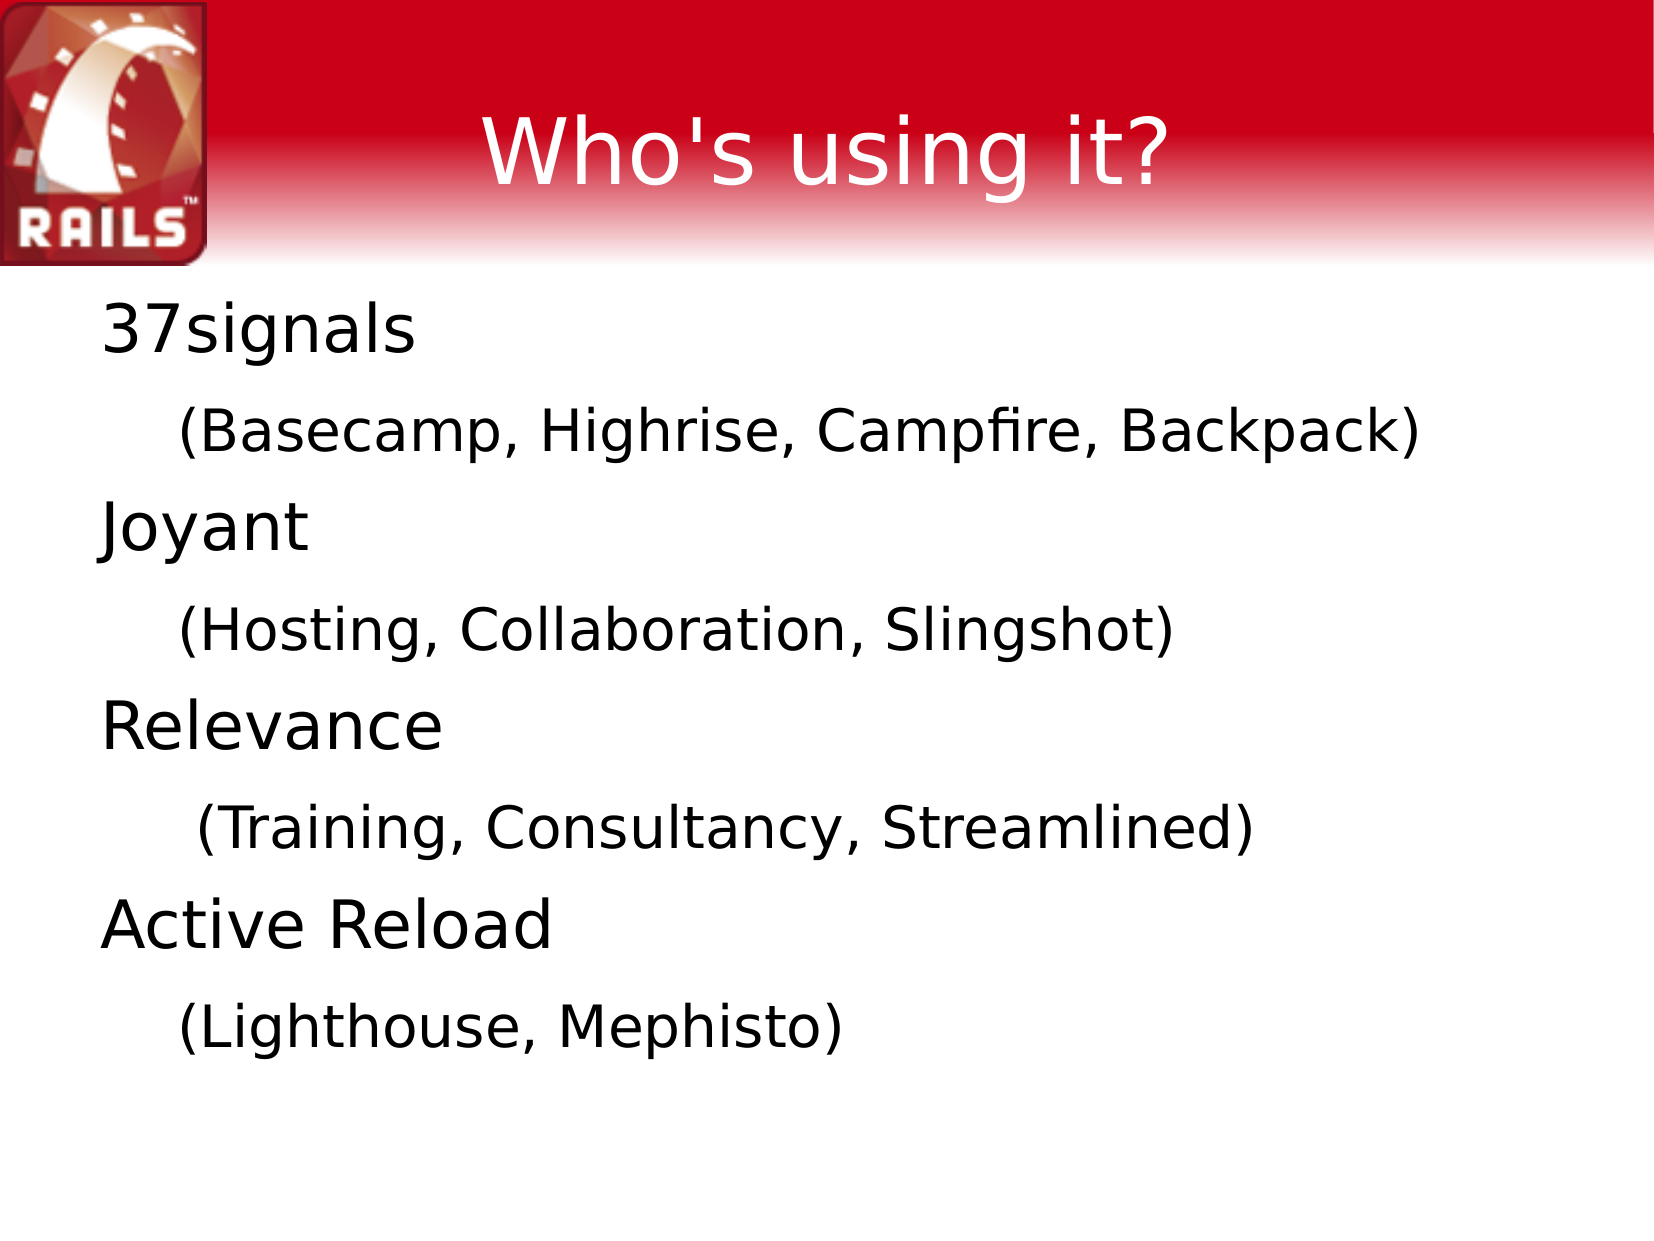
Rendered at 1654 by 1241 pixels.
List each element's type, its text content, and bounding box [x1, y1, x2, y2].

list 37signals (Basecamp, Highrise, Campfire, Backpack) Joyant (Hosting, Collaboration, Slingshot) Relevance (Training, Consultancy, Streamlined) Active Reload (Lighthouse, Mephisto) [82, 290, 1571, 1094]
title Who's using it? [82, 56, 1571, 250]
picture [0, 2, 207, 266]
